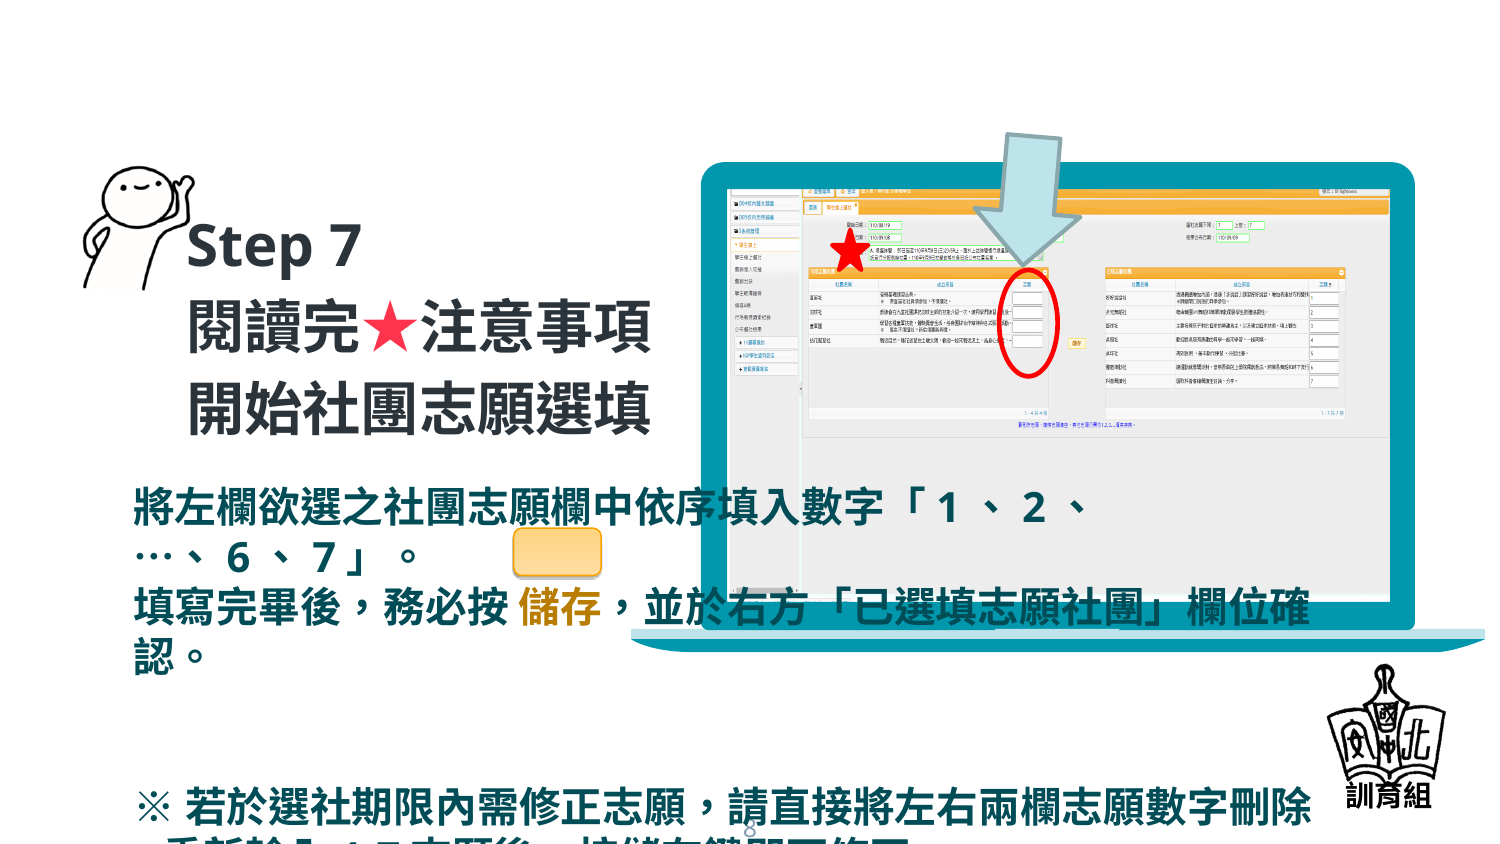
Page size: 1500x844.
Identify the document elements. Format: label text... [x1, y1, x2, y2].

list Step 7 閱讀完★注意事項 開始社團志願選填 [171, 173, 703, 473]
text_box 訓育組 [1330, 770, 1461, 821]
text_box [832, 229, 869, 271]
text_box 8 [705, 797, 796, 844]
picture [730, 190, 1390, 601]
picture [66, 151, 198, 306]
text_box [700, 134, 1486, 653]
picture [1357, 659, 1461, 770]
text_box 將左欄欲選之社團志願欄中依序填入數字「1、2、…、6、7」。 填寫完畢後，務必按 儲存，並於右方「已選填志願社團」欄位確認。 ※若於選社期限內需修正志願，請直接將左右兩欄志願數字刪除 重新輸入1-7志願後，按儲存鍵即可修正。 [118, 473, 1357, 792]
